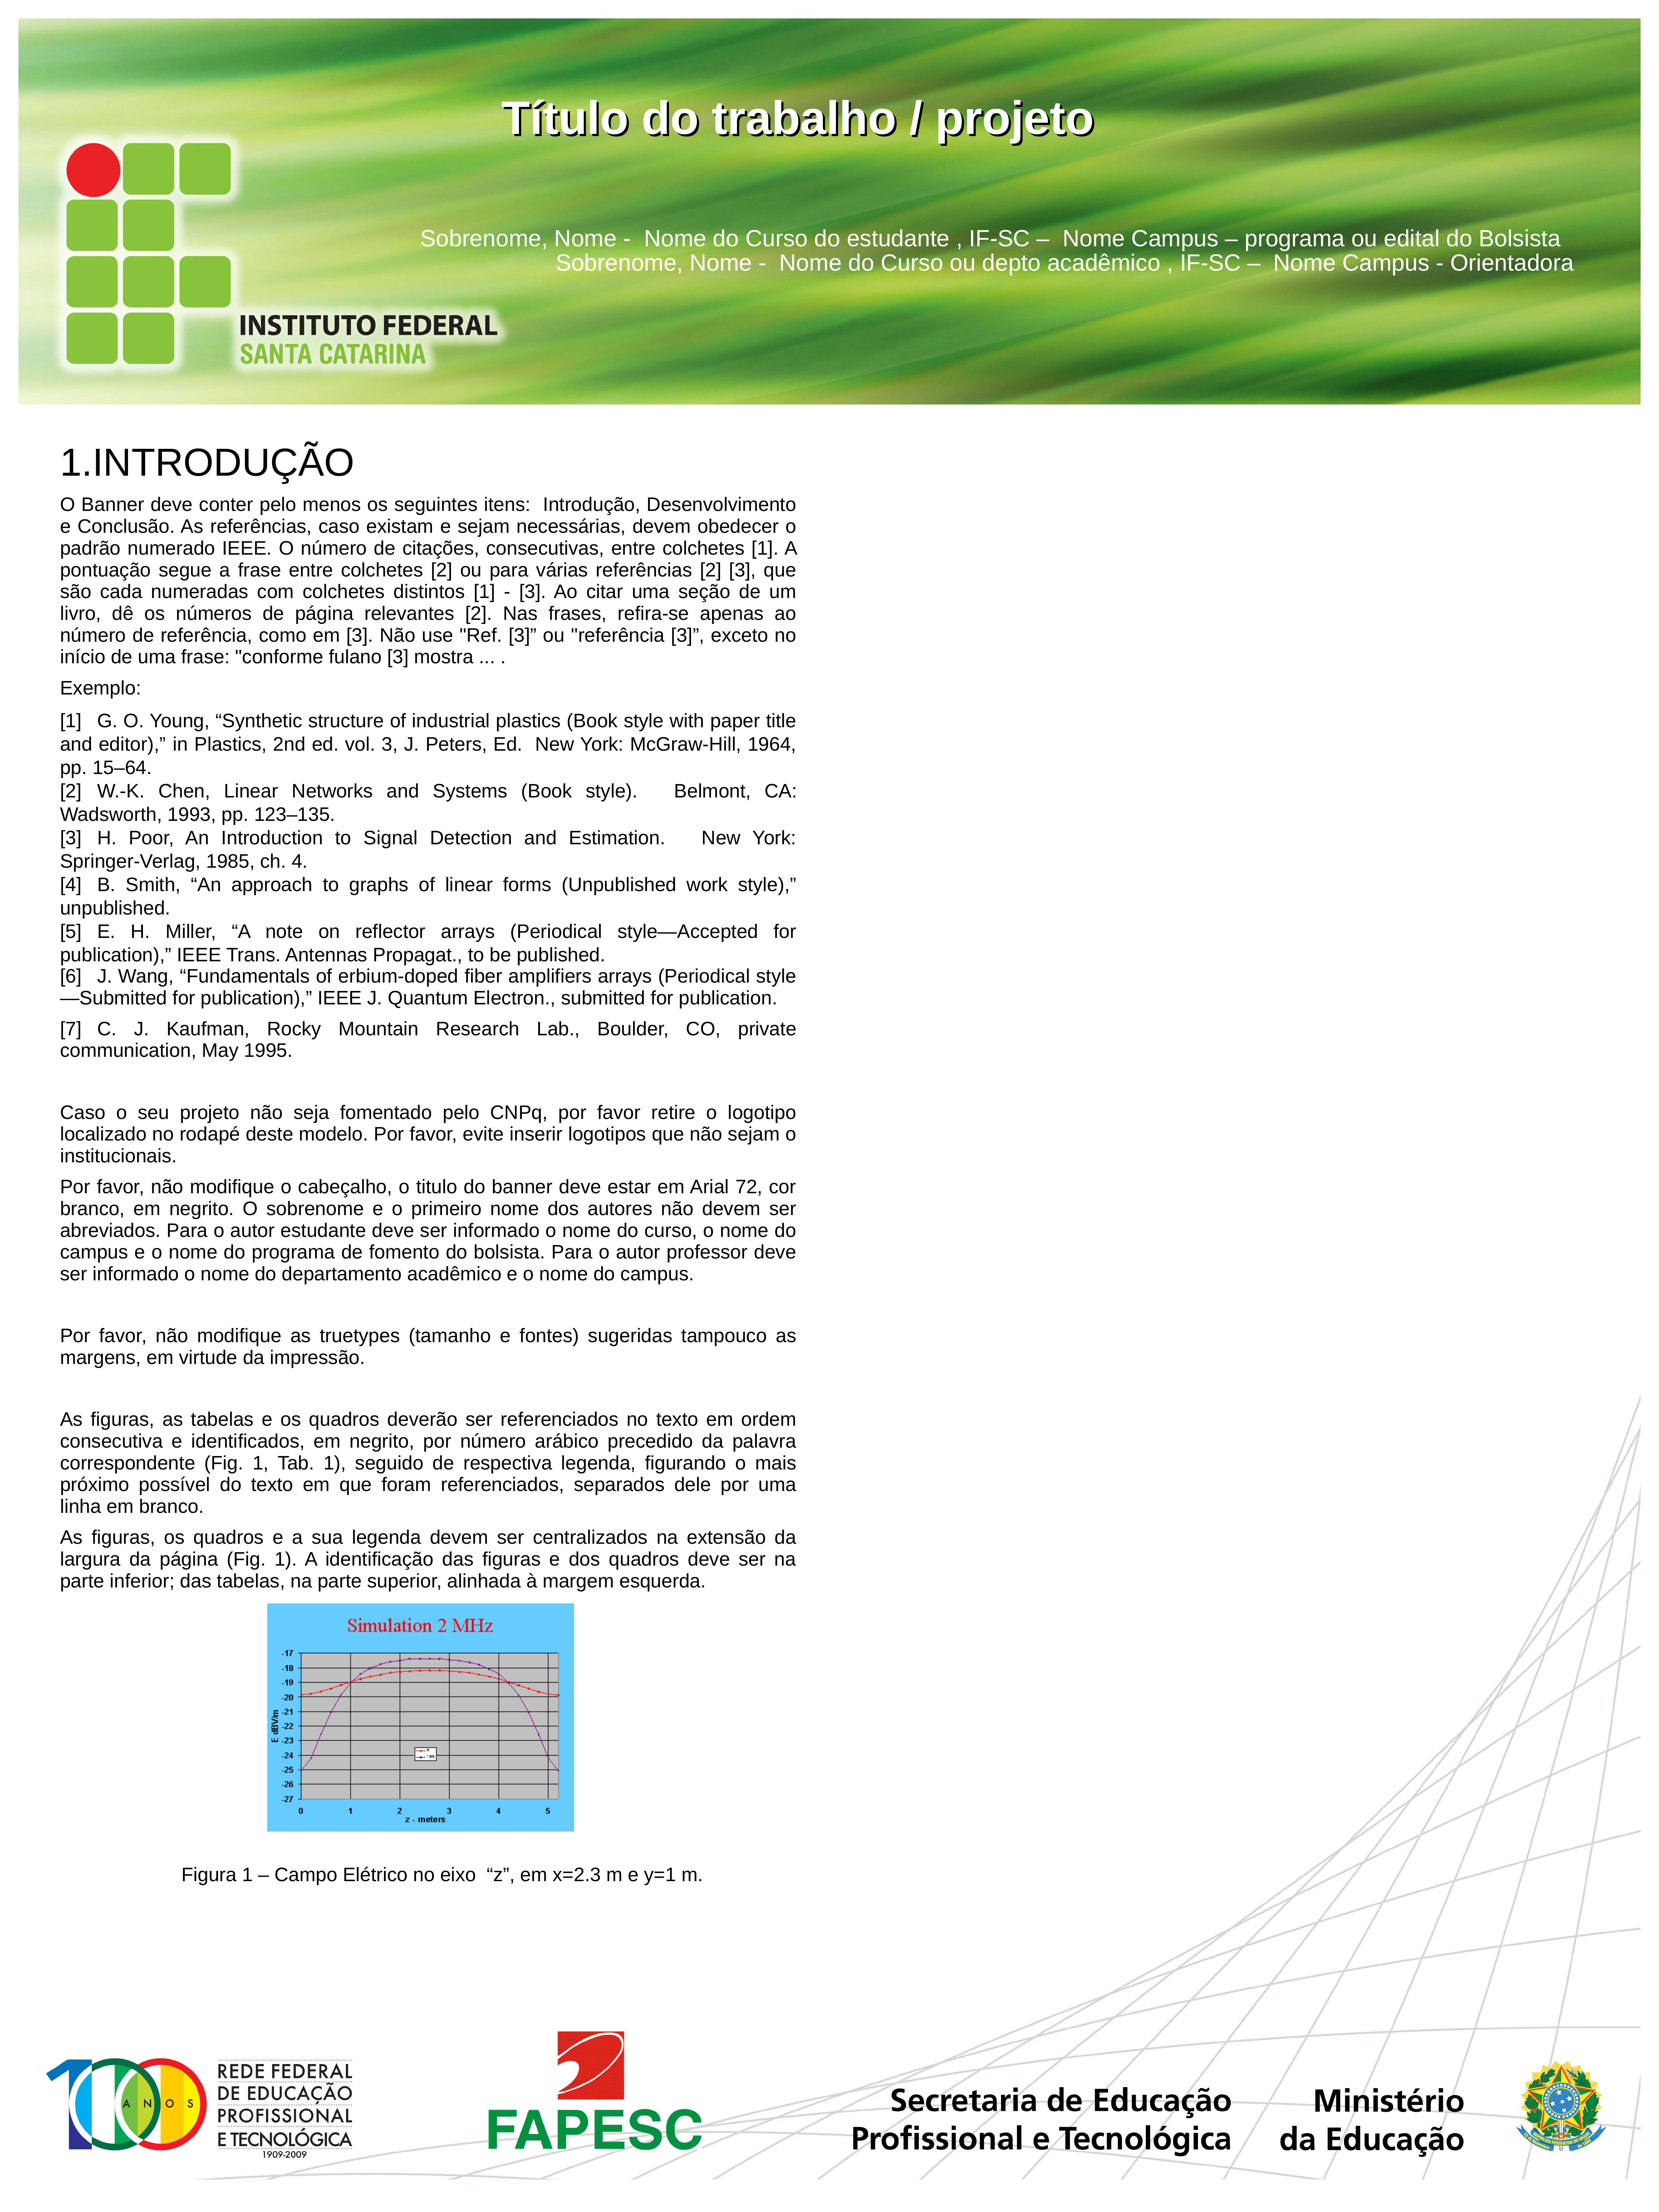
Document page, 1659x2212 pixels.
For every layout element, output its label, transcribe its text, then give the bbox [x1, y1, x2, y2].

text_box Sobrenome, Nome - Nome do Curso do estudante , IF-SC – Nome Campus – programa ou edital do Bolsista Sobrenome, Nome - Nome do Curso ou depto acadêmico , IF-SC – Nome Campus - Orientadora [398, 193, 1624, 311]
list 1.INTRODUÇÃO O Banner deve conter pelo menos os seguintes itens: Introdução, Desenvolvimento e Conclusão. As referências, caso existam e sejam necessárias, devem obedecer o padrão numerado IEEE. O número de citações, consecutivas, entre colchetes [1]. A pontuação segue a frase entre colchetes [2] ou para várias referências [2] [3], que são cada numeradas com colchetes distintos [1] - [3]. Ao citar uma seção de um livro, dê os números de página relevantes [2]. Nas frases, refira-se apenas ao número de referência, como em [3]. Não use "Ref. [3]” ou "referência [3]”, exceto no início de uma frase: "conforme fulano [3] mostra ... . Exemplo: [1] G. O. Young, “Synthetic structure of industrial plastics (Book style with paper title and editor),” in Plastics, 2nd ed. vol. 3, J. Peters, Ed. New York: McGraw-Hill, 1964, pp. 15–64. [2] W.-K. Chen, Linear Networks and Systems (Book style). Belmont, CA: Wadsworth, 1993, pp. 123–135. [3] H. Poor, An Introduction to Signal Detection and Estimation. New York: Springer-Verlag, 1985, ch. 4. [4] B. Smith, “An approach to graphs of linear forms (Unpublished work style),” unpublished. [5] E. H. Miller, “A note on reflector arrays (Periodical style—Accepted for publication),” IEEE Trans. Antennas Propagat., to be published. [6] J. Wang, “Fundamentals of erbium-doped fiber amplifiers arrays (Periodical style—Submitted for publication),” IEEE J. Quantum Electron., submitted for publication. [7] C. J. Kaufman, Rocky Mountain Research Lab., Boulder, CO, private communication, May 1995. Caso o seu projeto não seja fomentado pelo CNPq, por favor retire o logotipo localizado no rodapé deste modelo. Por favor, evite inserir logotipos que não sejam o institucionais. Por favor, não modifique o cabeçalho, o titulo do banner deve estar em Arial 72, cor branco, em negrito. O sobrenome e o primeiro nome dos autores não devem ser abreviados. Para o autor estudante deve ser informado o nome do curso, o nome do campus e o nome do programa de fomento do bolsista. Para o autor professor deve ser informado o nome do departamento acadêmico e o nome do campus. Por favor, não modifique as truetypes (tamanho e fontes) sugeridas tampouco as margens, em virtude da impressão. As figuras, as tabelas e os quadros deverão ser referenciados no texto em ordem consecutiva e identificados, em negrito, por número arábico precedido da palavra correspondente (Fig. 1, Tab. 1), seguido de respectiva legenda, figurando o mais próximo possível do texto em que foram referenciados, separados dele por uma linha em branco. As figuras, os quadros e a sua legenda devem ser centralizados na extensão da largura da página (Fig. 1). A identificação das figuras e dos quadros deve ser na parte inferior; das tabelas, na parte superior, alinhada à margem esquerda. Figura 1 – Campo Elétrico no eixo “z”, em x=2.3 m e y=1 m. [55, 439, 802, 2024]
picture [18, 18, 1641, 2180]
text_box Título do trabalho / projeto [479, 37, 1641, 155]
